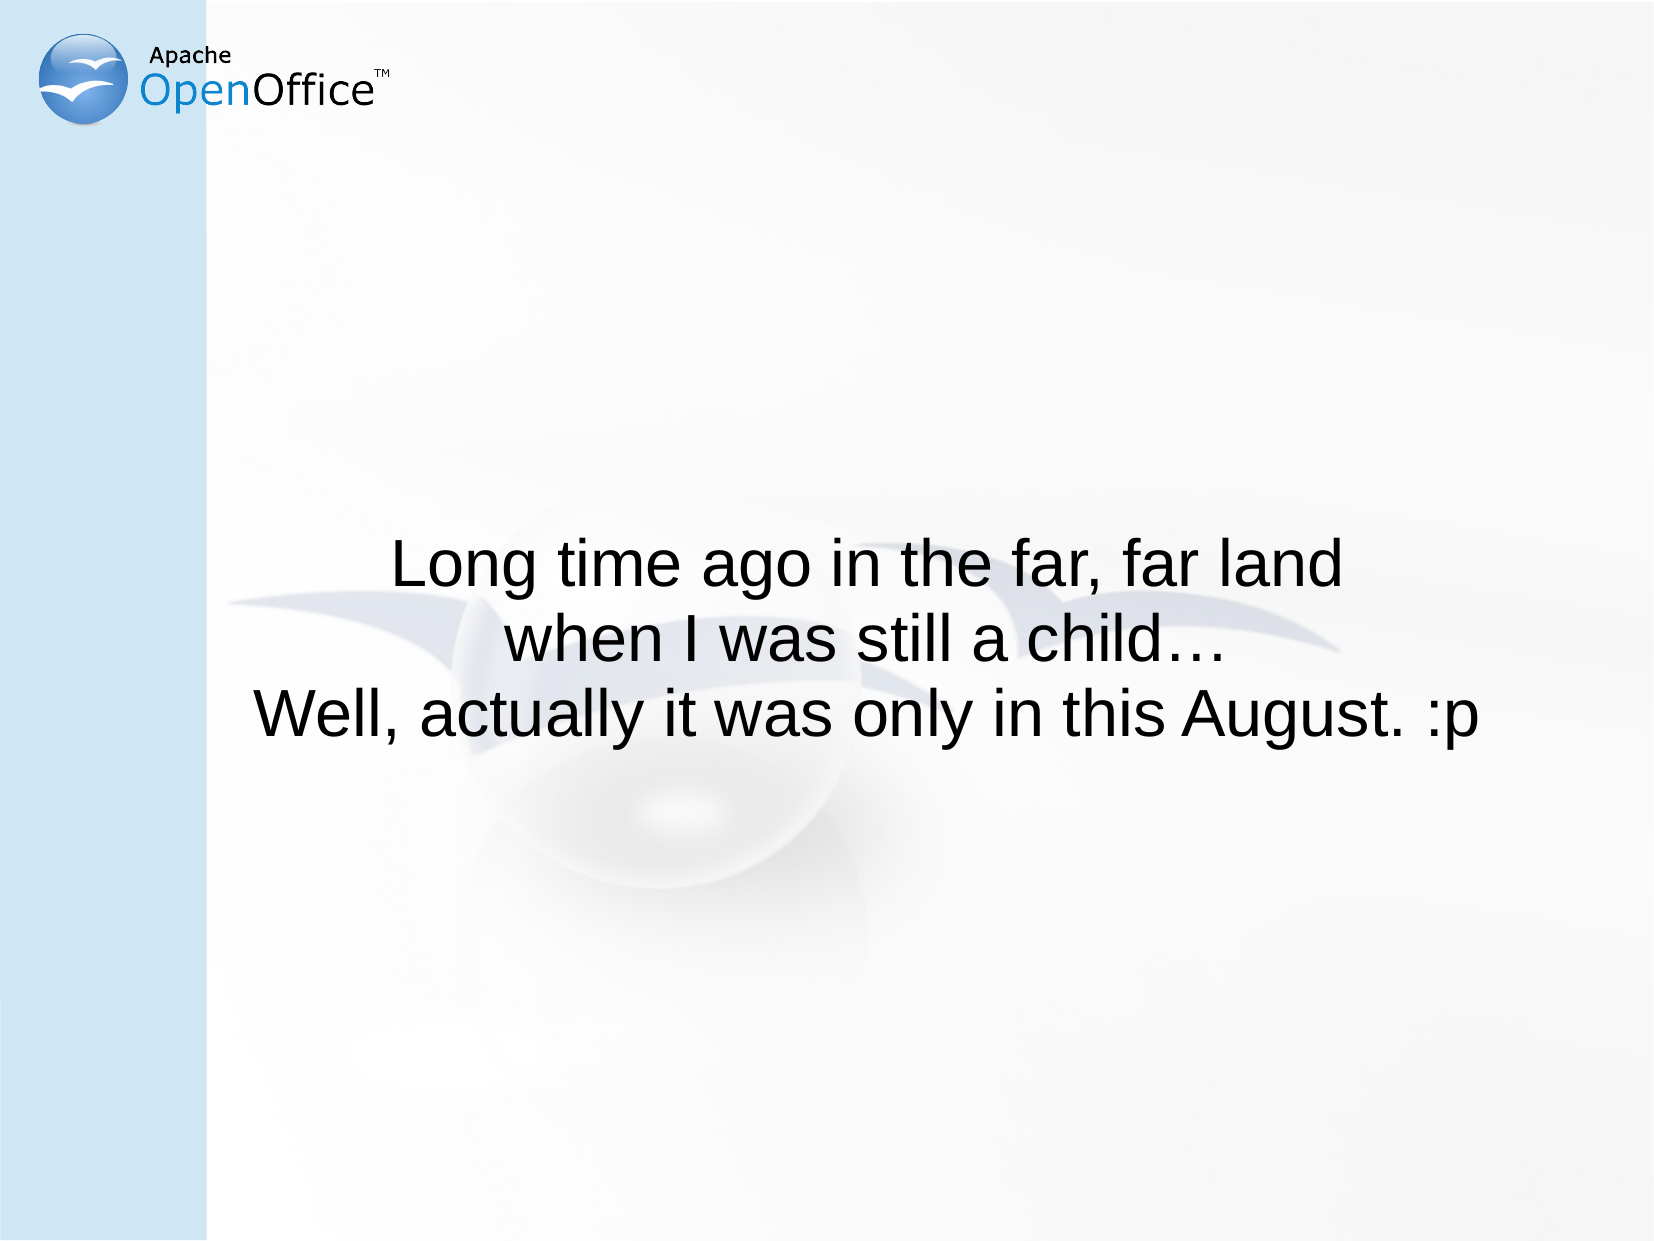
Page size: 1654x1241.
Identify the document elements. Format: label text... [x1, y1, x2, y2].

subtitle Long time ago in the far, far land when I was still a child… Well, actually it was only in this August. :p [165, 108, 1571, 1168]
picture [35, 2, 1654, 1241]
